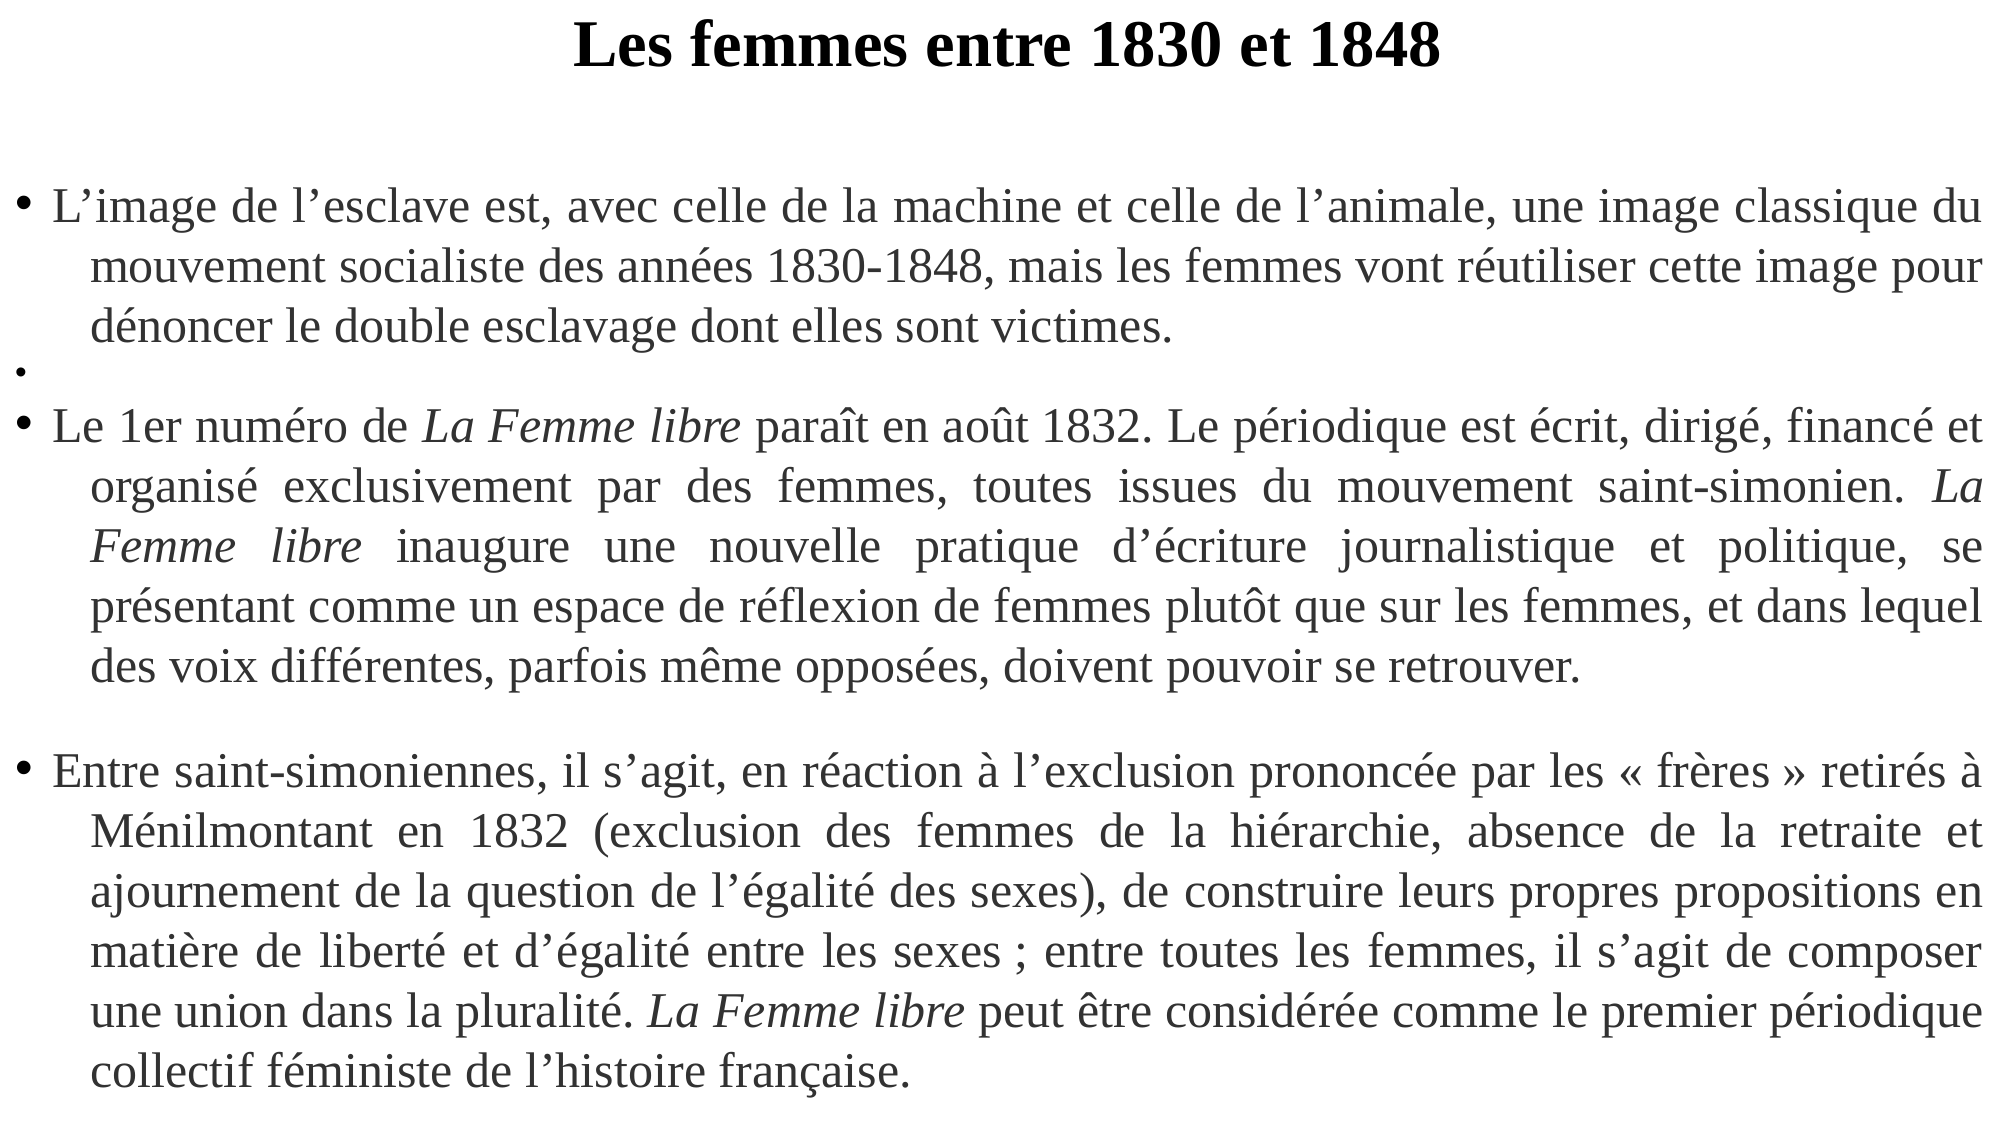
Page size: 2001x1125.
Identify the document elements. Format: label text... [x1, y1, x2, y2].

list L’image de l’esclave est, avec celle de la machine et celle de l’animale, une image classique du mouvement socialiste des années 1830-1848, mais les femmes vont réutiliser cette image pour dénoncer le double esclavage dont elles sont victimes. Le 1er numéro de La Femme libre paraît en août 1832. Le périodique est écrit, dirigé, financé et organisé exclusivement par des femmes, toutes issues du mouvement saint-simonien. La Femme libre inaugure une nouvelle pratique d’écriture journalistique et politique, se présentant comme un espace de réflexion de femmes plutôt que sur les femmes, et dans lequel des voix différentes, parfois même opposées, doivent pouvoir se retrouver. Entre saint-simoniennes, il s’agit, en réaction à l’exclusion prononcée par les « frères » retirés à Ménilmontant en 1832 (exclusion des femmes de la hiérarchie, absence de la retraite et ajournement de la question de l’égalité des sexes), de construire leurs propres propositions en matière de liberté et d’égalité entre les sexes ; entre toutes les femmes, il s’agit de composer une union dans la pluralité. La Femme libre peut être considérée comme le premier périodique collectif féministe de l’histoire française. [0, 165, 2000, 1125]
title Les femmes entre 1830 et 1848 [0, 0, 2000, 90]
